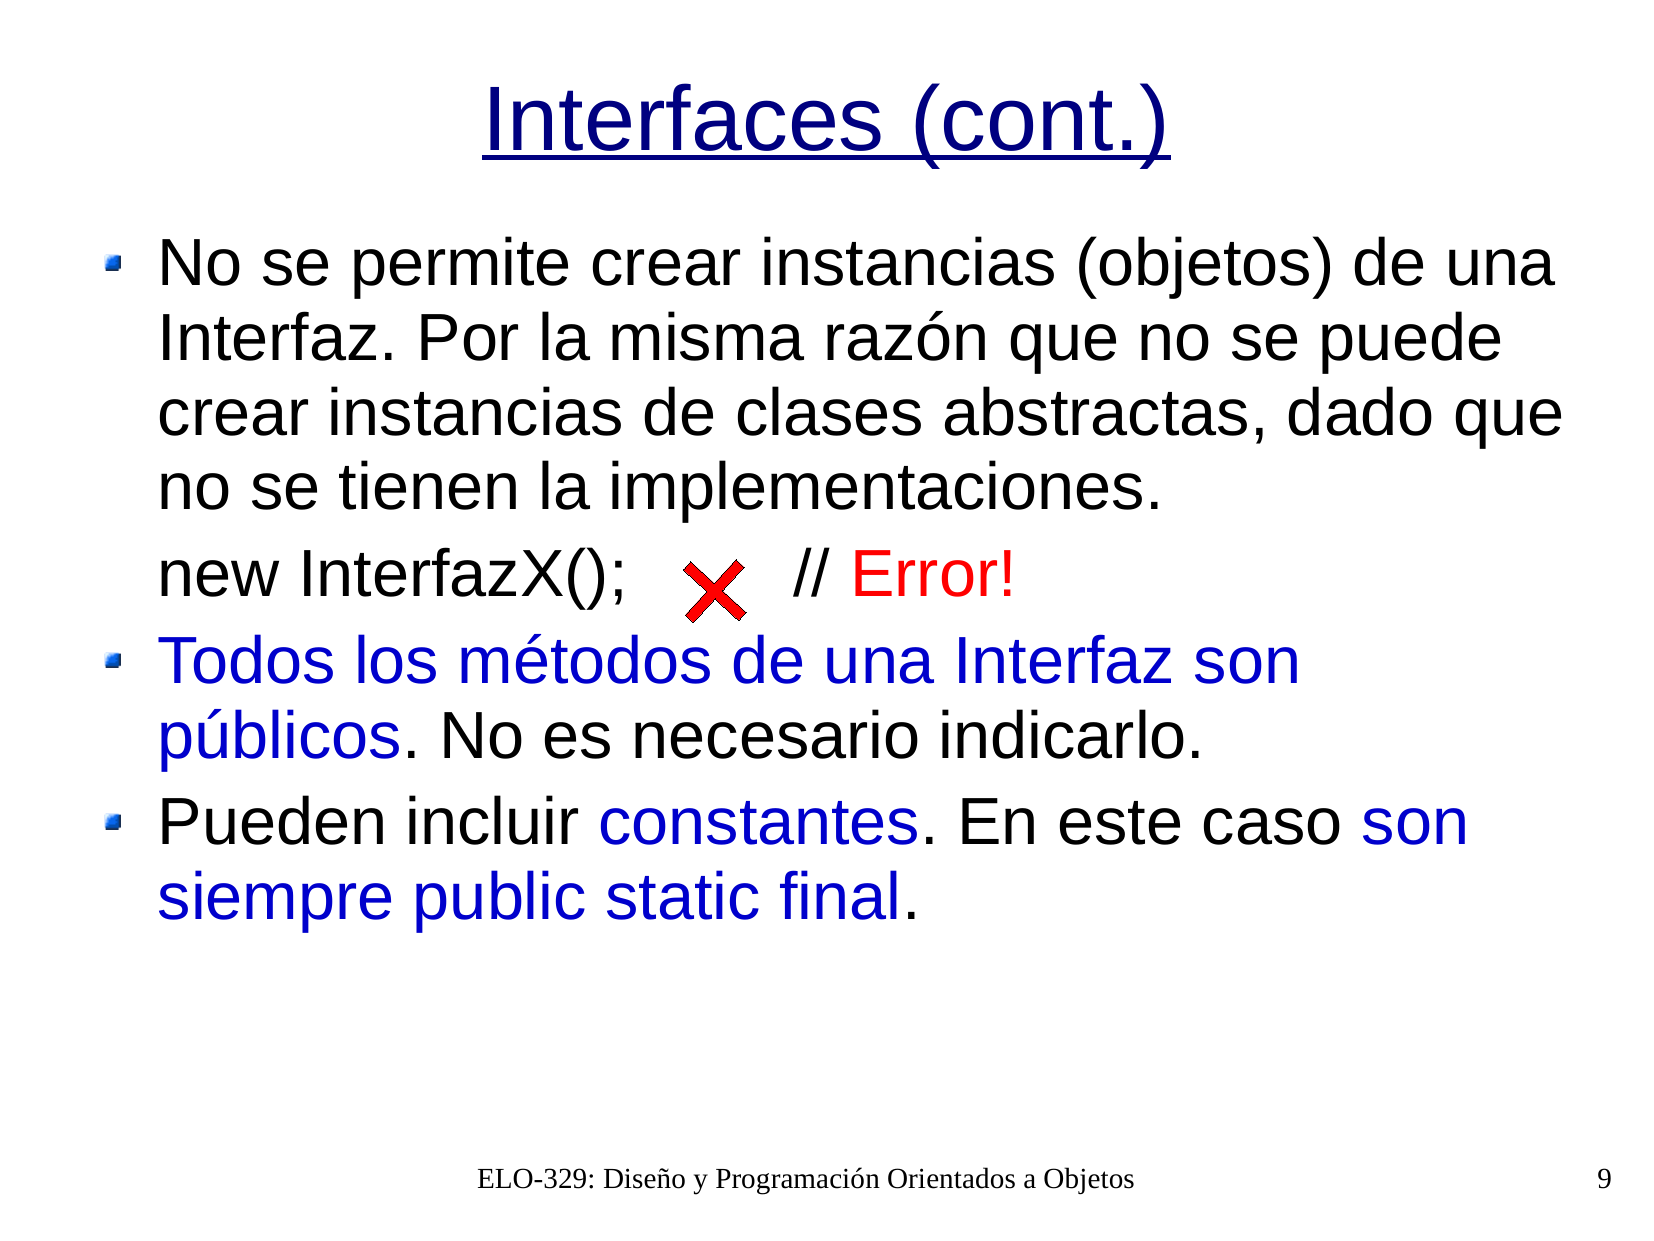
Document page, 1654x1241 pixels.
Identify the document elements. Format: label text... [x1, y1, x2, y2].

list No se permite crear instancias (objetos) de una Interfaz. Por la misma razón que no se puede crear instancias de clases abstractas, dado que no se tienen la implementaciones. new InterfazX(); // Error! Todos los métodos de una Interfaz son públicos. No es necesario indicarlo. Pueden incluir constantes. En este caso son siempre public static final. [86, 225, 1576, 1088]
text_box [683, 559, 747, 623]
title Interfaces (cont.)‏ [82, 49, 1571, 188]
